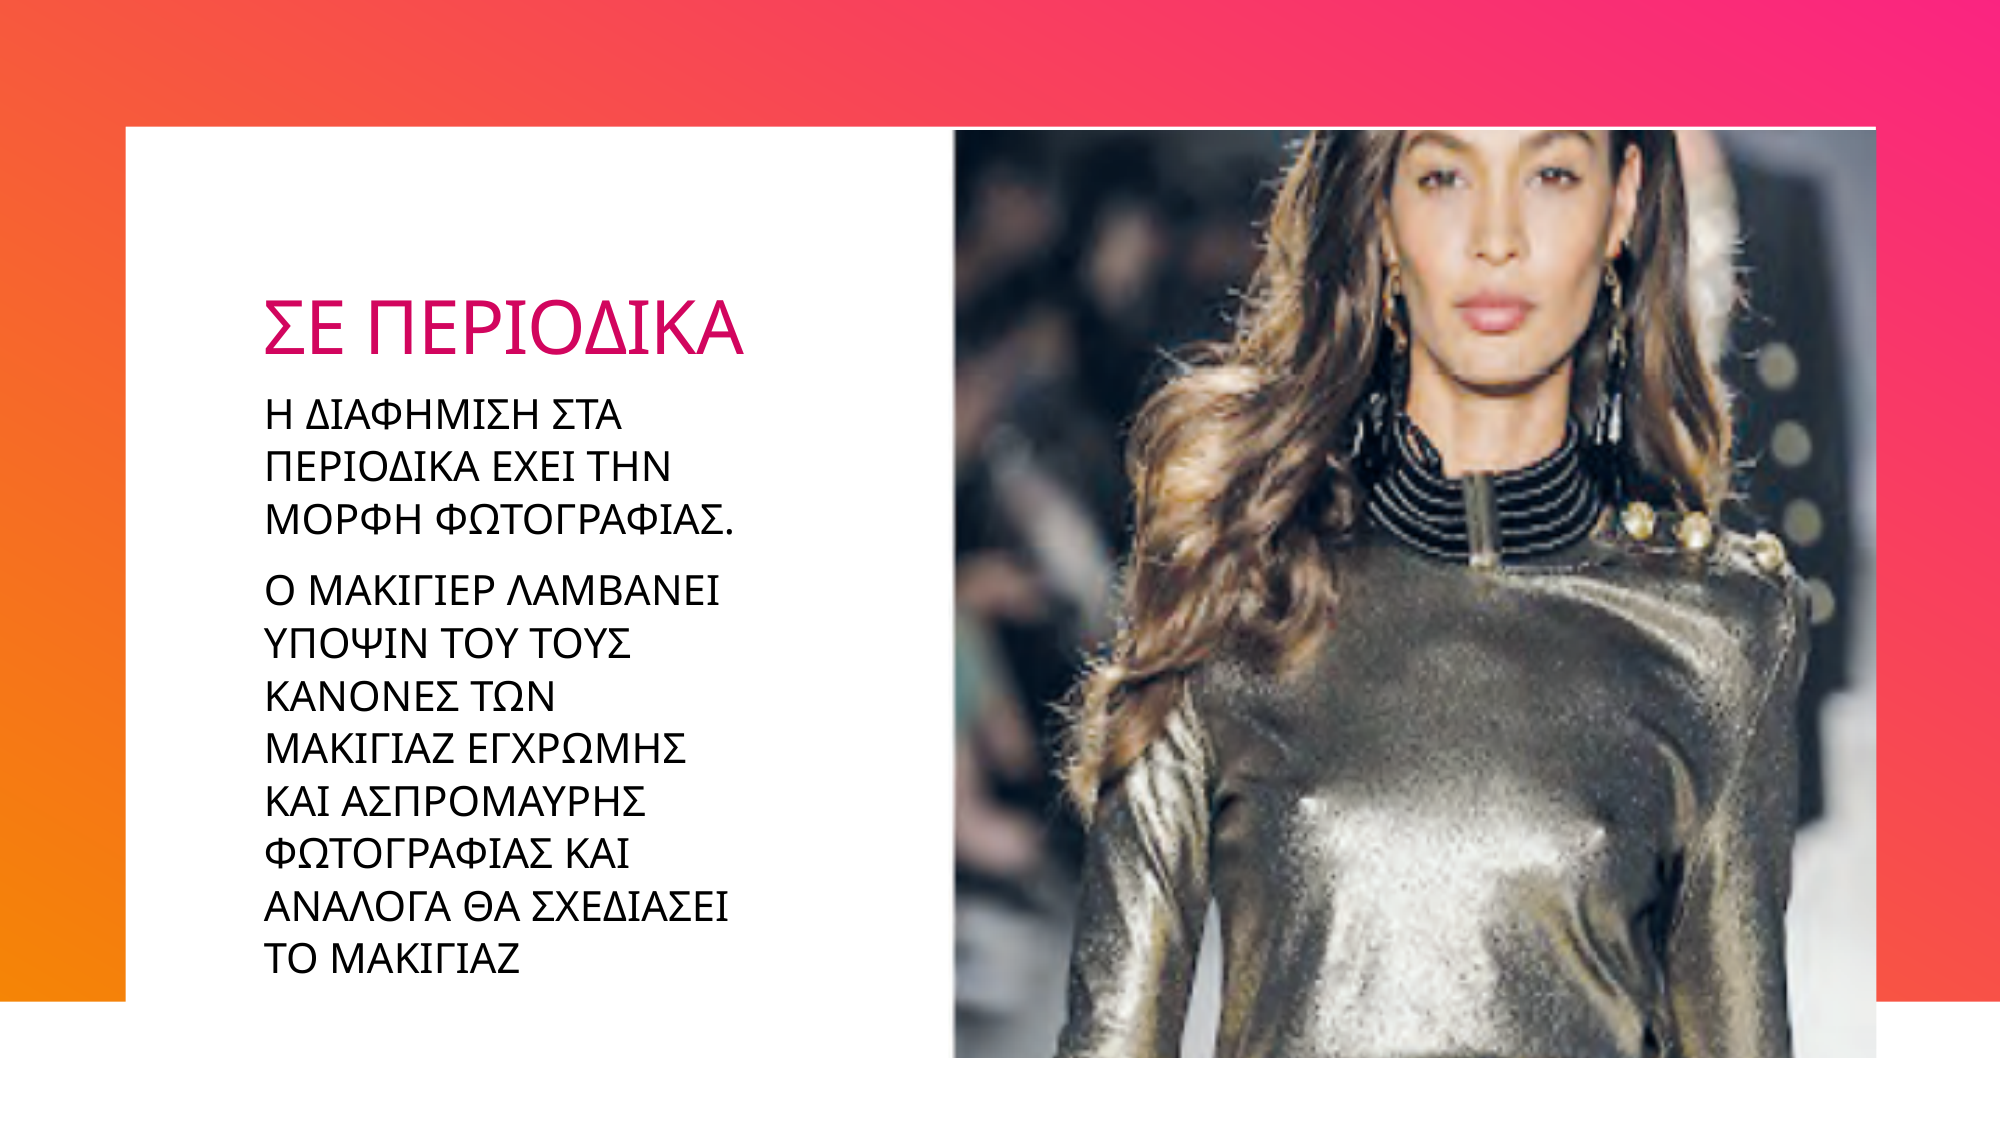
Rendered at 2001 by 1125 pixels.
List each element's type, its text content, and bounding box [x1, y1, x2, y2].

picture [948, 130, 1877, 1058]
title ΣΕ ΠΕΡΙΟΔΙΚΑ [248, 248, 766, 377]
list Η ΔΙΑΦΗΜΙΣΗ ΣΤΑ ΠΕΡΙΟΔΙΚΑ ΕΧΕΙ ΤΗΝ ΜΟΡΦΗ ΦΩΤΟΓΡΑΦΙΑΣ. Ο ΜΑΚΙΓΙΕΡ ΛΑΜΒΑΝΕΙ ΥΠΟΨΙΝ ΤΟΥ ΤΟΥΣ ΚΑΝΟΝΕΣ ΤΩΝ ΜΑΚΙΓΙΑΖ ΕΓΧΡΩΜΗΣ ΚΑΙ ΑΣΠΡΟΜΑΥΡΗΣ ΦΩΤΟΓΡΑΦΙΑΣ ΚΑΙ ΑΝΑΛΟΓΑ ΘΑ ΣΧΕΔΙΑΣΕΙ ΤΟ ΜΑΚΙΓΙΑΖ [248, 377, 766, 1001]
